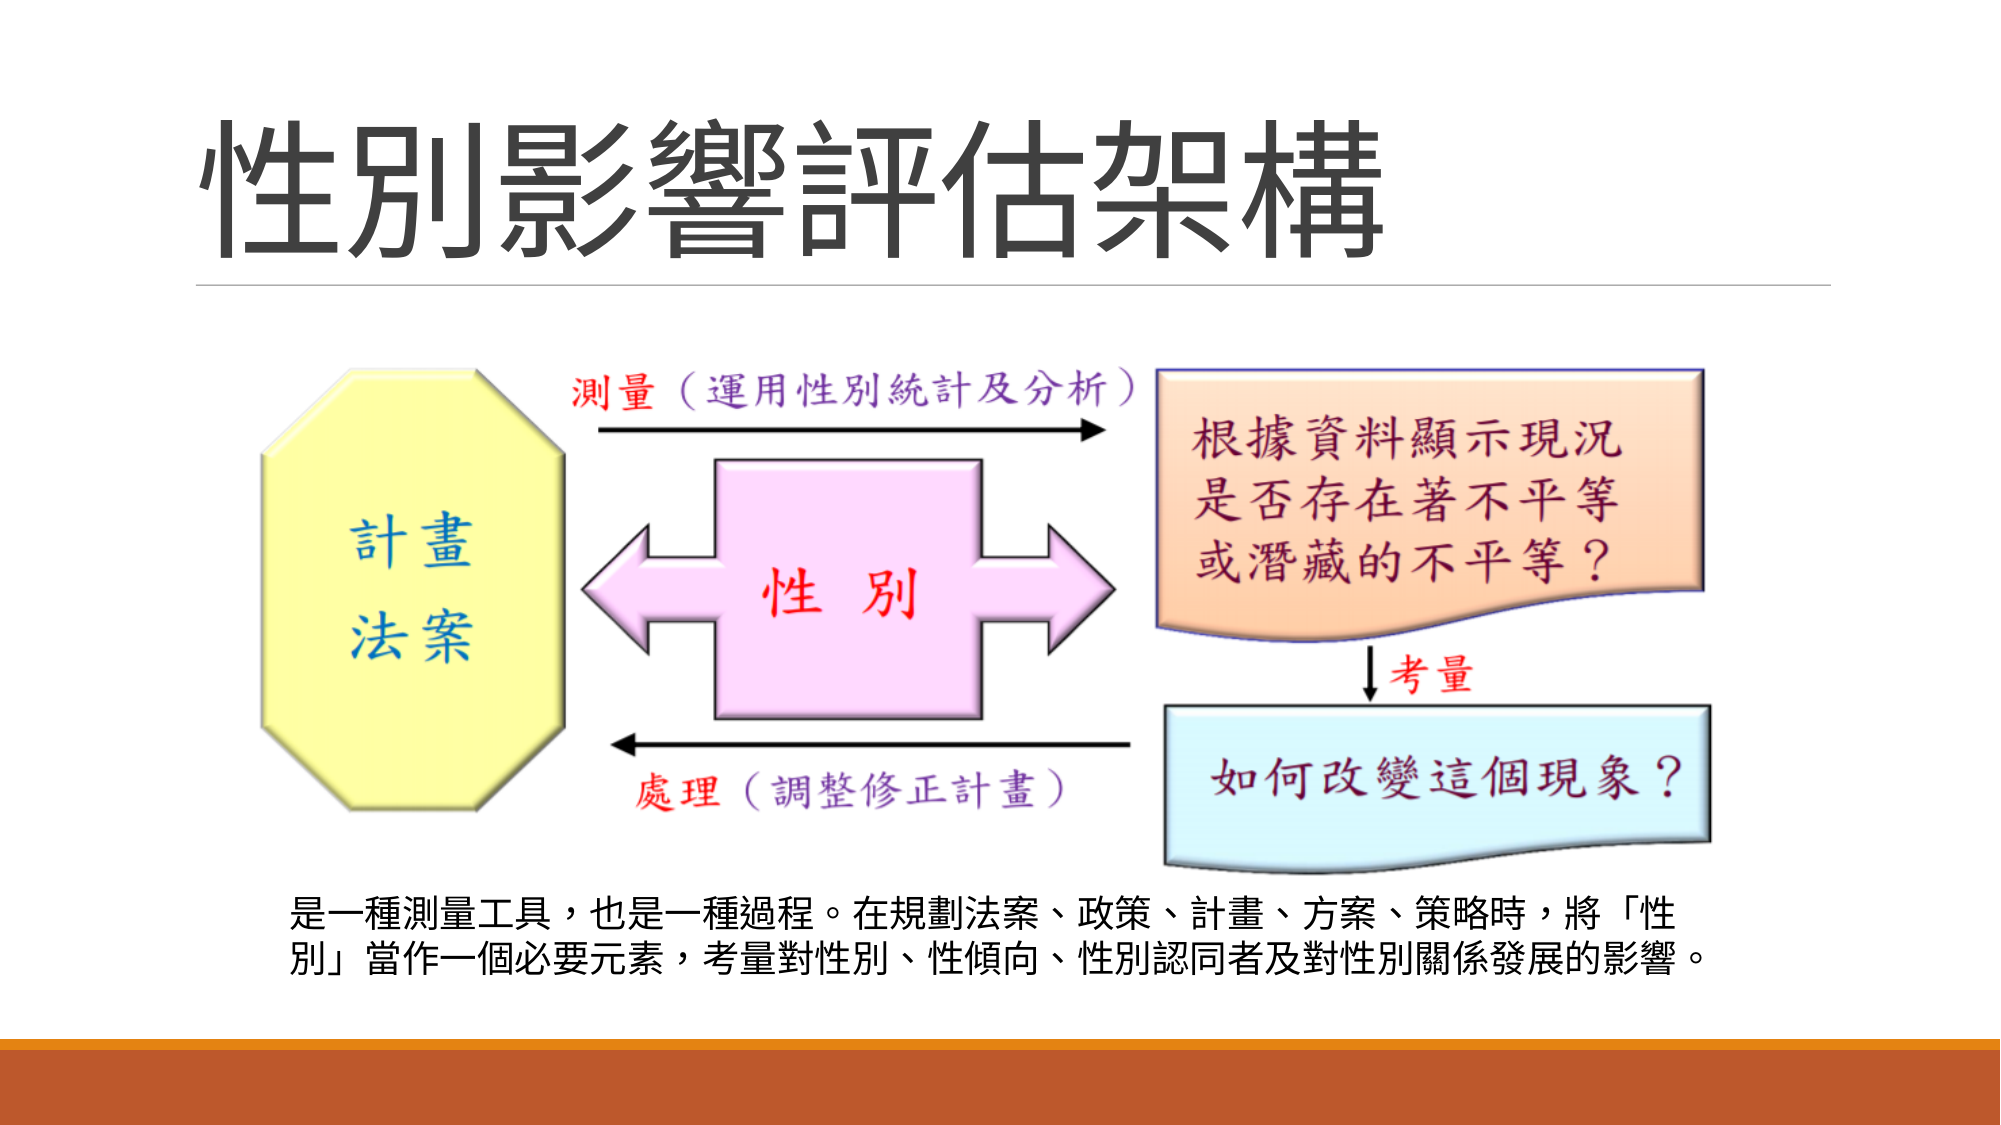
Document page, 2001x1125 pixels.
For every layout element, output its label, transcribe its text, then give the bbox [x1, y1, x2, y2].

picture [180, 319, 1775, 895]
text_box 是一種測量工具，也是一種過程。在規劃法案、政策、計畫、方案、策略時，將「性別」當作一個必要元素，考量對性別、性傾向、性別認同者及對性別關係發展的影響。 [275, 856, 1706, 1033]
title 性別影響評估架構 [180, 47, 1830, 285]
